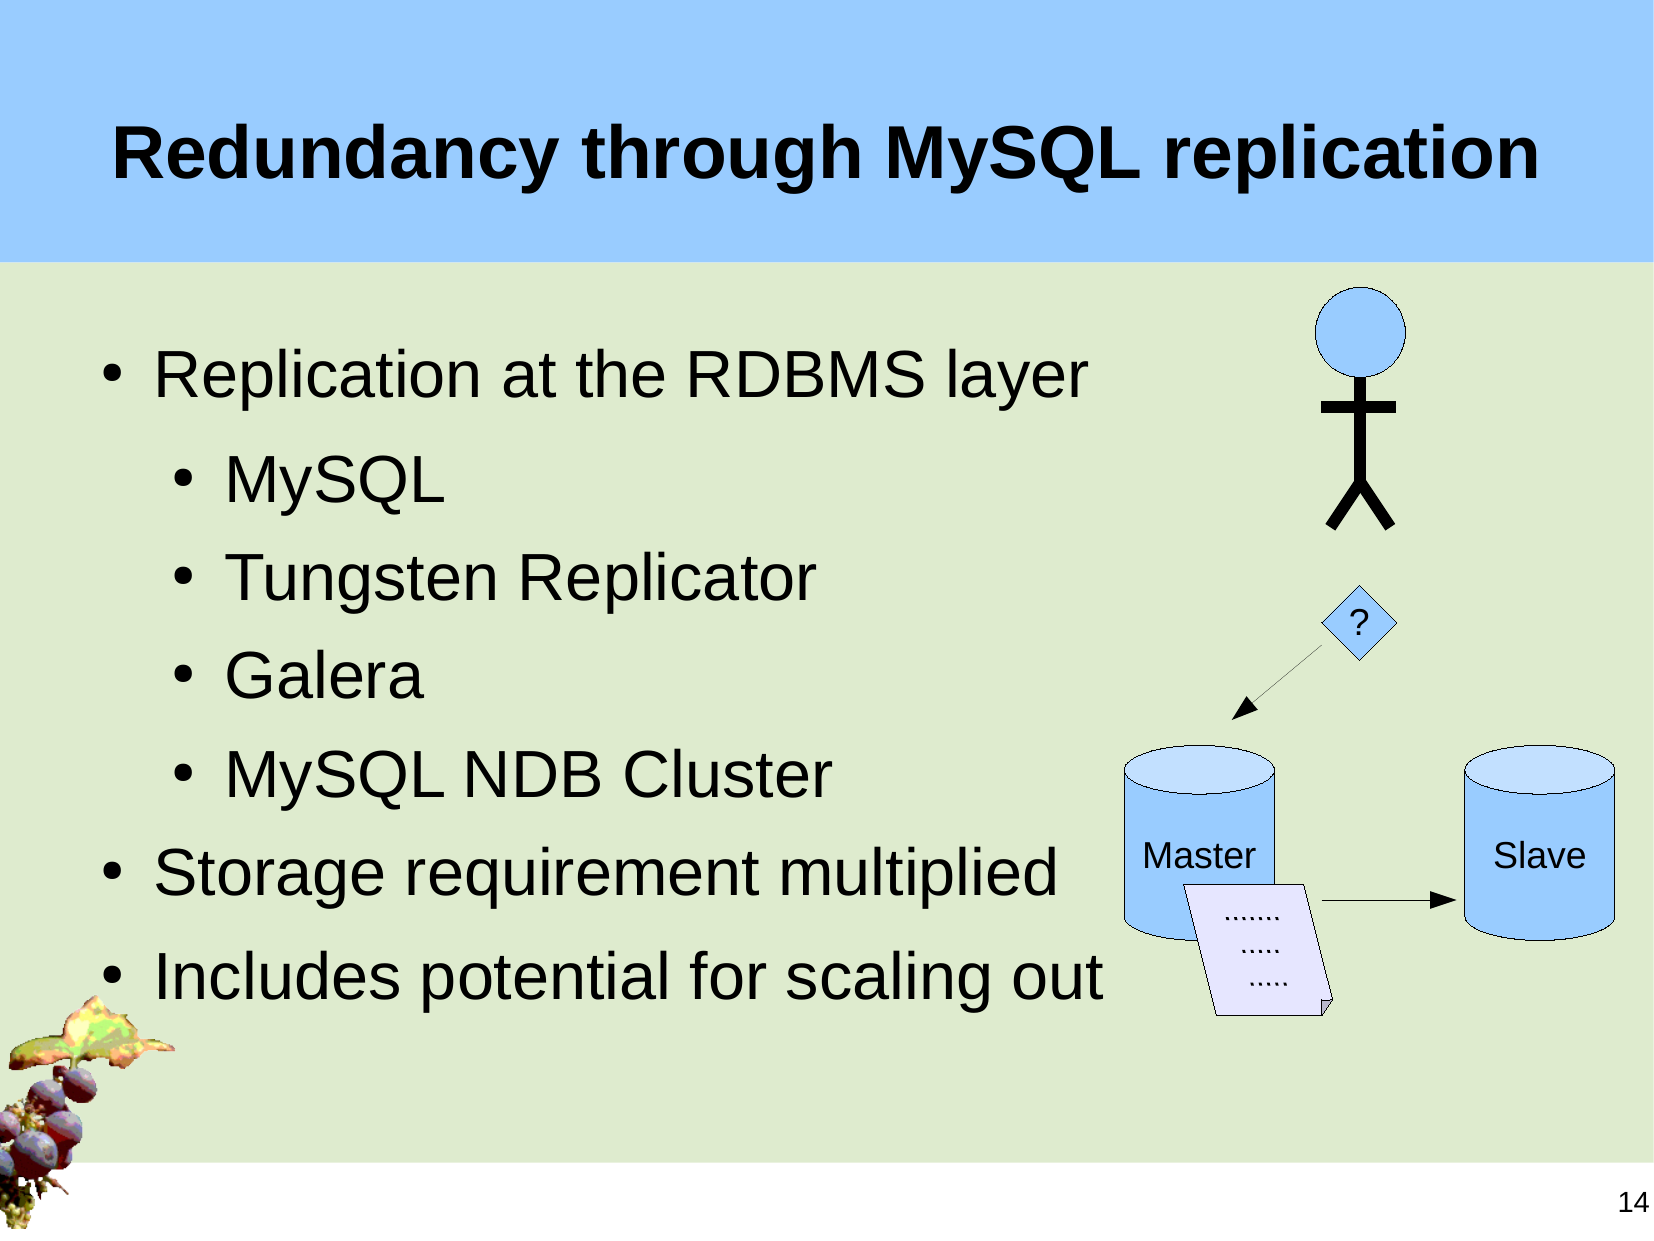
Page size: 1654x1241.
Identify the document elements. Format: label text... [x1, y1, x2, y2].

title Redundancy through MySQL replication [82, 49, 1571, 257]
picture [0, 990, 188, 1229]
text_box ....... ..... ..... [1183, 884, 1333, 1016]
table_cell + [1464, 745, 1615, 795]
text_box [1315, 287, 1406, 377]
text_box Master [1124, 773, 1275, 941]
text_box ? [1321, 585, 1397, 661]
text_box Slave [1464, 771, 1615, 941]
list Replication at the RDBMS layer MySQL Tungsten Replicator Galera MySQL NDB Cluster Storage requirement multiplied Includes potential for scaling out [82, 337, 1126, 1109]
table_cell + [1124, 745, 1275, 795]
